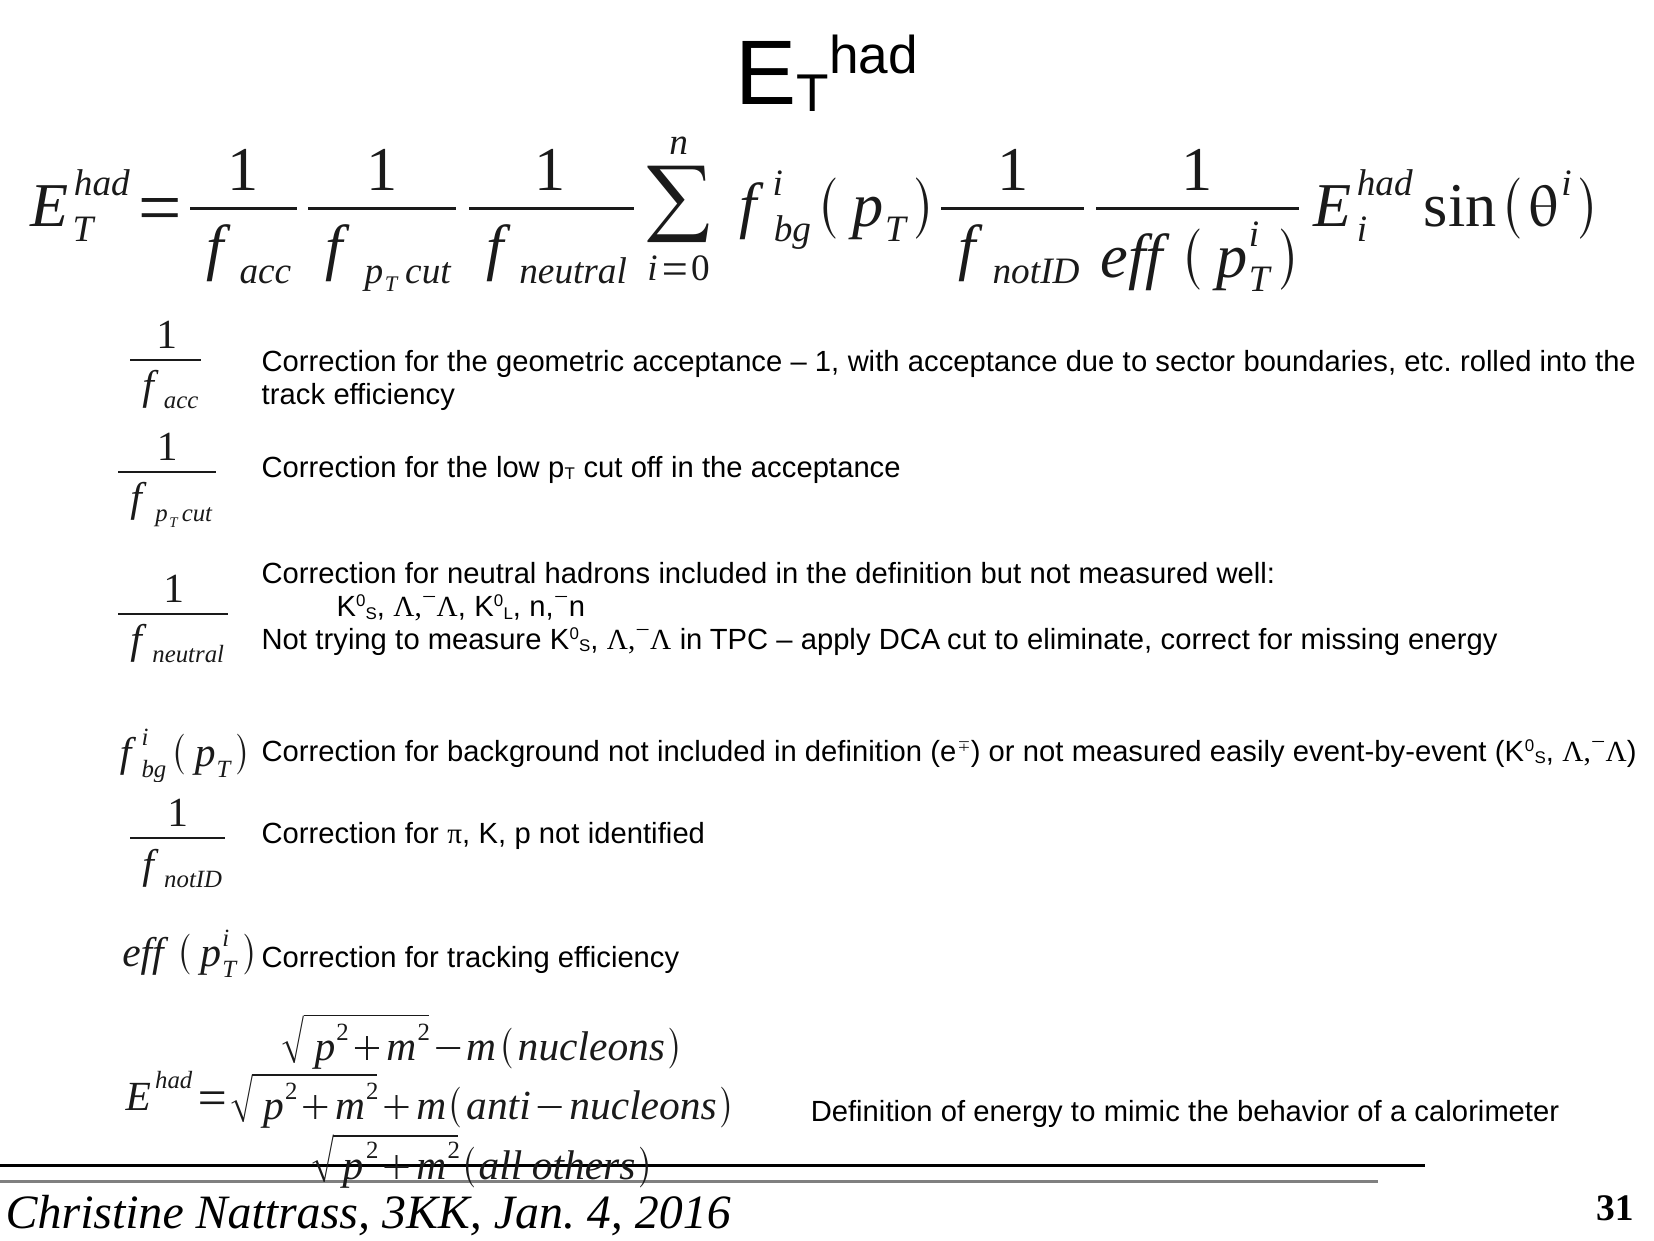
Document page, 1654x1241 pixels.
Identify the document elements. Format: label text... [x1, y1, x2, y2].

chart [19, 121, 1602, 301]
chart [121, 788, 234, 893]
chart [104, 724, 256, 782]
text_box Correction for background not included in definition (e∓) or not measured easily event-by-event (K0S, Λ,`Λ) [246, 727, 1654, 788]
text_box Definition of energy to mimic the behavior of a calorimeter [796, 1087, 1613, 1136]
title EThad [82, 0, 1571, 121]
chart [121, 310, 210, 415]
chart [116, 924, 261, 983]
text_box Correction for π, K, p not identified [246, 809, 997, 858]
text_box Correction for neutral hadrons included in the definition but not measured well: K0S, Λ,`Λ, K0L, n,`n Not trying to measure K0S, Λ,`Λ in TPC – apply DCA cut to eliminate, correct for missing energy [246, 550, 1636, 689]
text_box Correction for the low pT cut off in the acceptance [246, 443, 1147, 501]
text_box Correction for the geometric acceptance – 1, with acceptance due to sector boundaries, etc. rolled into the track efficiency [246, 337, 1654, 418]
text_box Correction for tracking efficiency [246, 933, 997, 982]
chart [116, 1013, 739, 1191]
chart [110, 422, 225, 531]
chart [110, 564, 237, 669]
